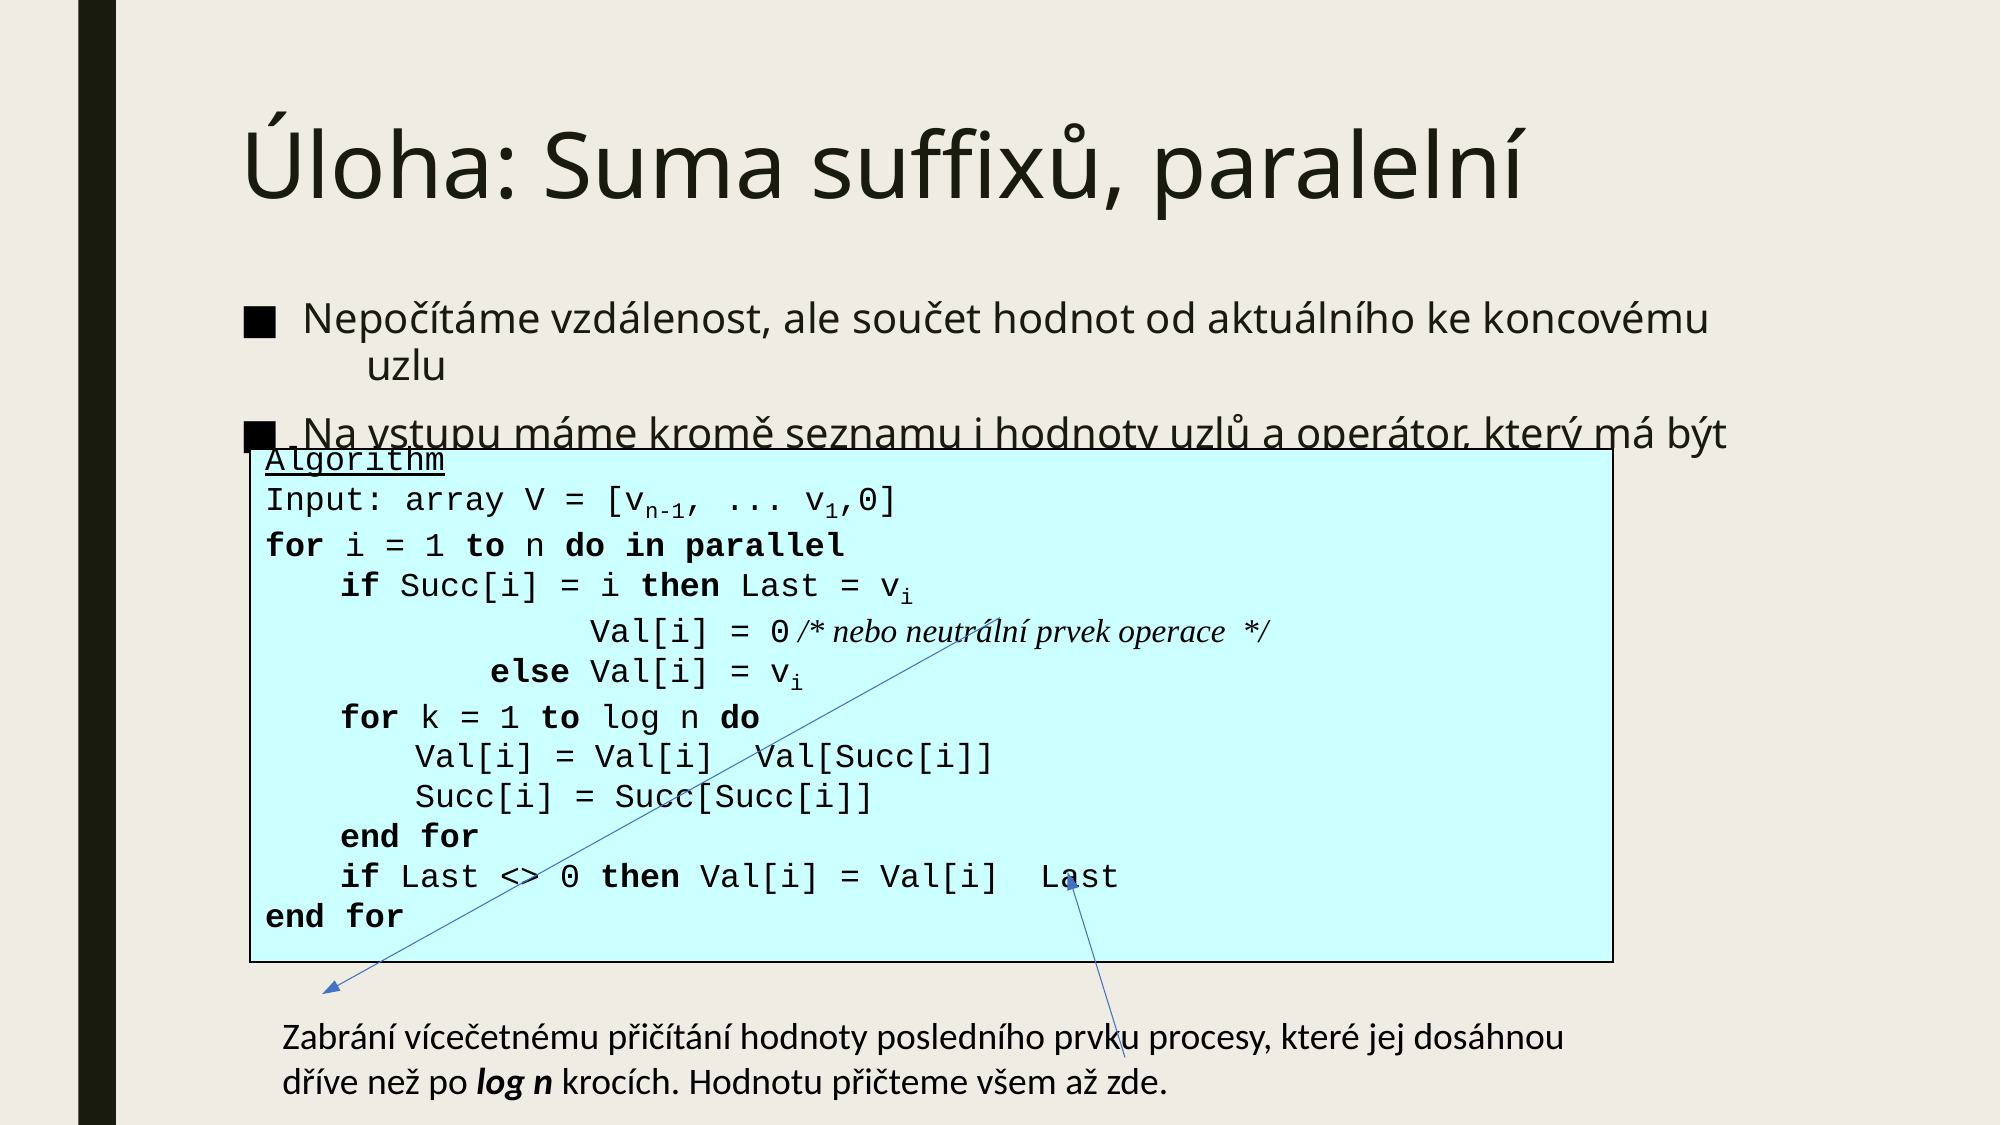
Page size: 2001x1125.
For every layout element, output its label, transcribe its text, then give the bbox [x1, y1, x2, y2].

title Úloha: Suma suffixů, paralelní [225, 112, 1801, 268]
list Nepočítáme vzdálenost, ale součet hodnot od aktuálního ke koncovému uzlu Na vstupu máme kromě seznamu i hodnoty uzlů a operátor, který má být použit [225, 288, 1801, 1042]
text_box Algorithm Input: array V = [vn-1, ... v1,0] for i = 1 to n do in parallel if Succ[i] = i then Last = vi Val[i] = 0 /* nebo neutrální prvek operace */ else Val[i] = vi for k = 1 to log n do Val[i] = Val[i] Val[Succ[i]] Succ[i] = Succ[Succ[i]] end for if Last <> 0 then Val[i] = Val[i] Last end for [250, 449, 1613, 962]
text_box Zabrání vícečetnému přičítání hodnoty posledního prvku procesy, které jej dosáhnou dříve než po log n krocích. Hodnotu přičteme všem až zde. [267, 1004, 1596, 1111]
